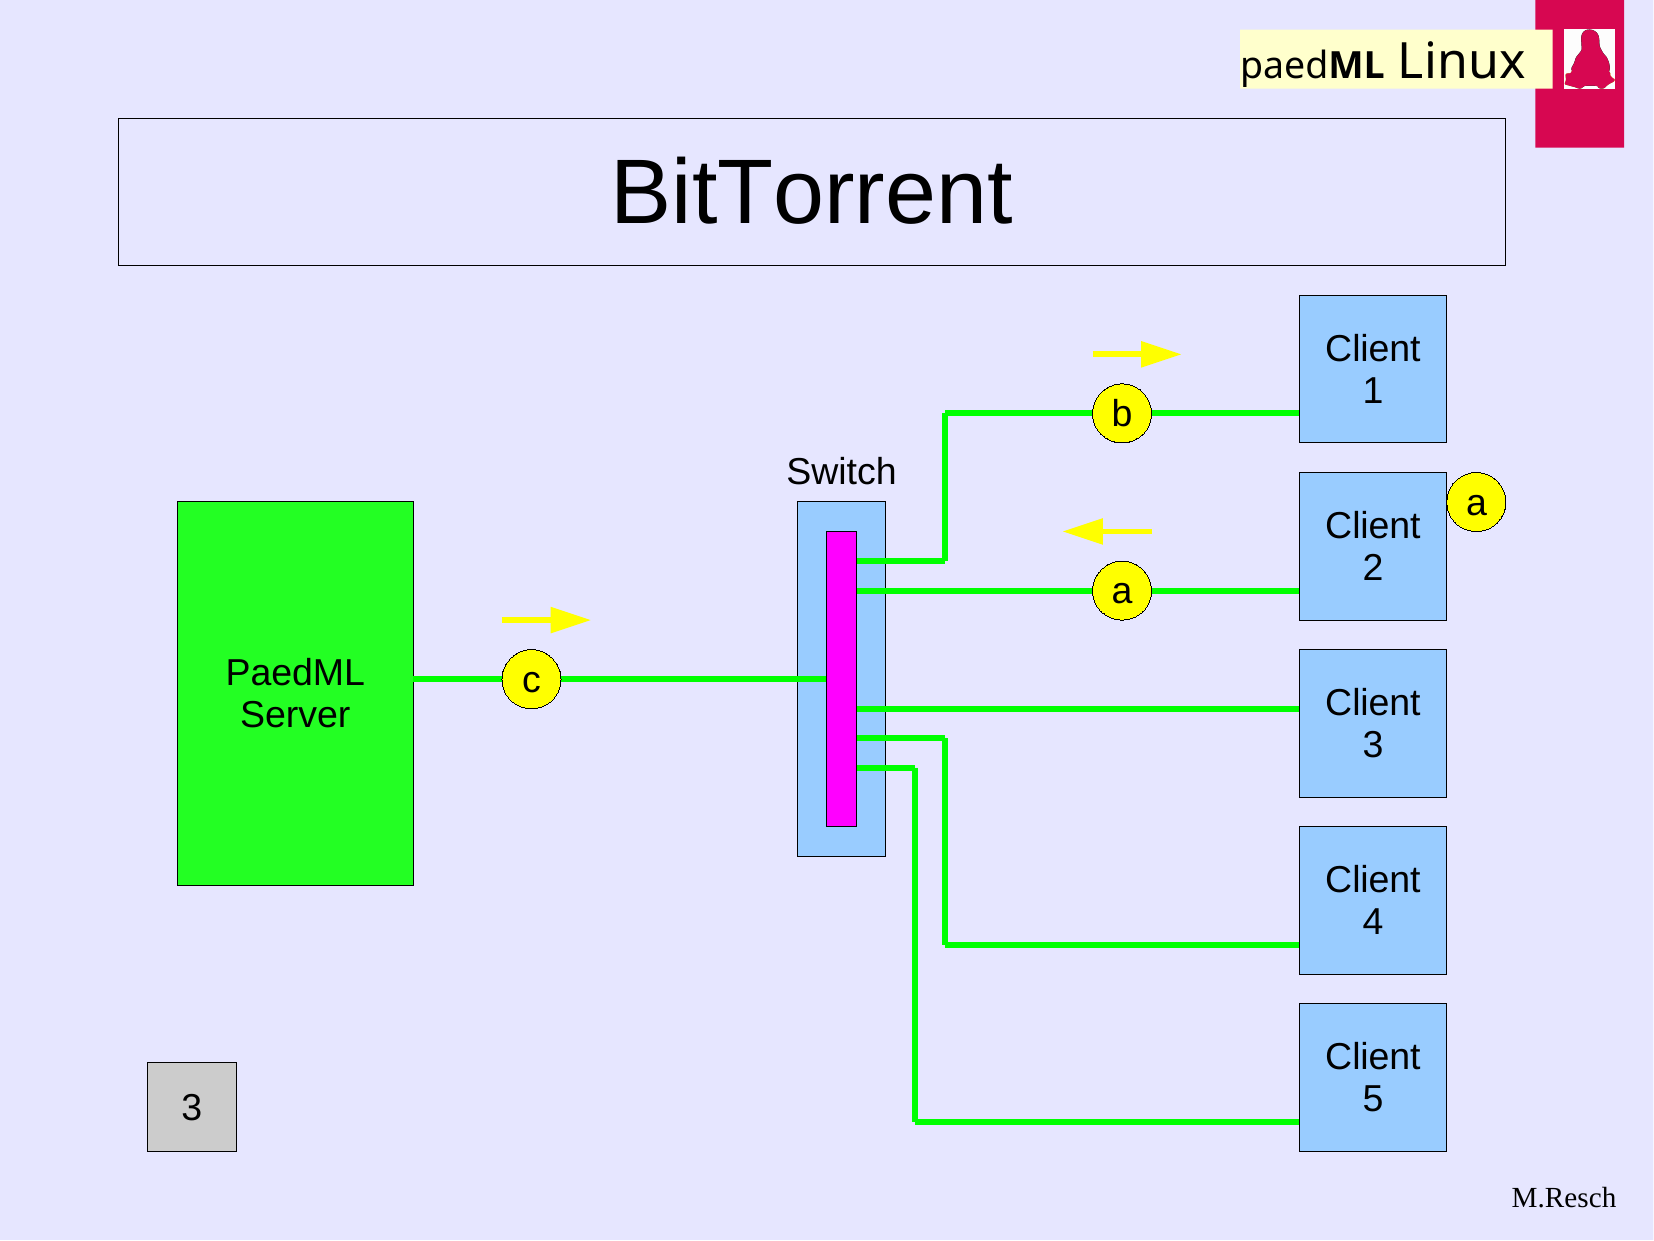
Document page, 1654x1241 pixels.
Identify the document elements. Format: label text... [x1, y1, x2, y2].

text_box Client 2 [1299, 472, 1447, 621]
text_box Client 3 [1299, 649, 1447, 798]
text_box [797, 501, 886, 857]
text_box Client 5 [1299, 1003, 1447, 1152]
text_box c [501, 649, 562, 709]
title BitTorrent [118, 118, 1506, 266]
text_box a [1092, 561, 1152, 621]
text_box Switch [767, 442, 916, 500]
text_box Client 1 [1299, 295, 1447, 443]
text_box Client 4 [1299, 826, 1447, 975]
text_box a [1446, 472, 1506, 532]
text_box b [1092, 383, 1152, 443]
text_box PaedML Server [177, 501, 414, 886]
text_box 3 [147, 1062, 237, 1152]
